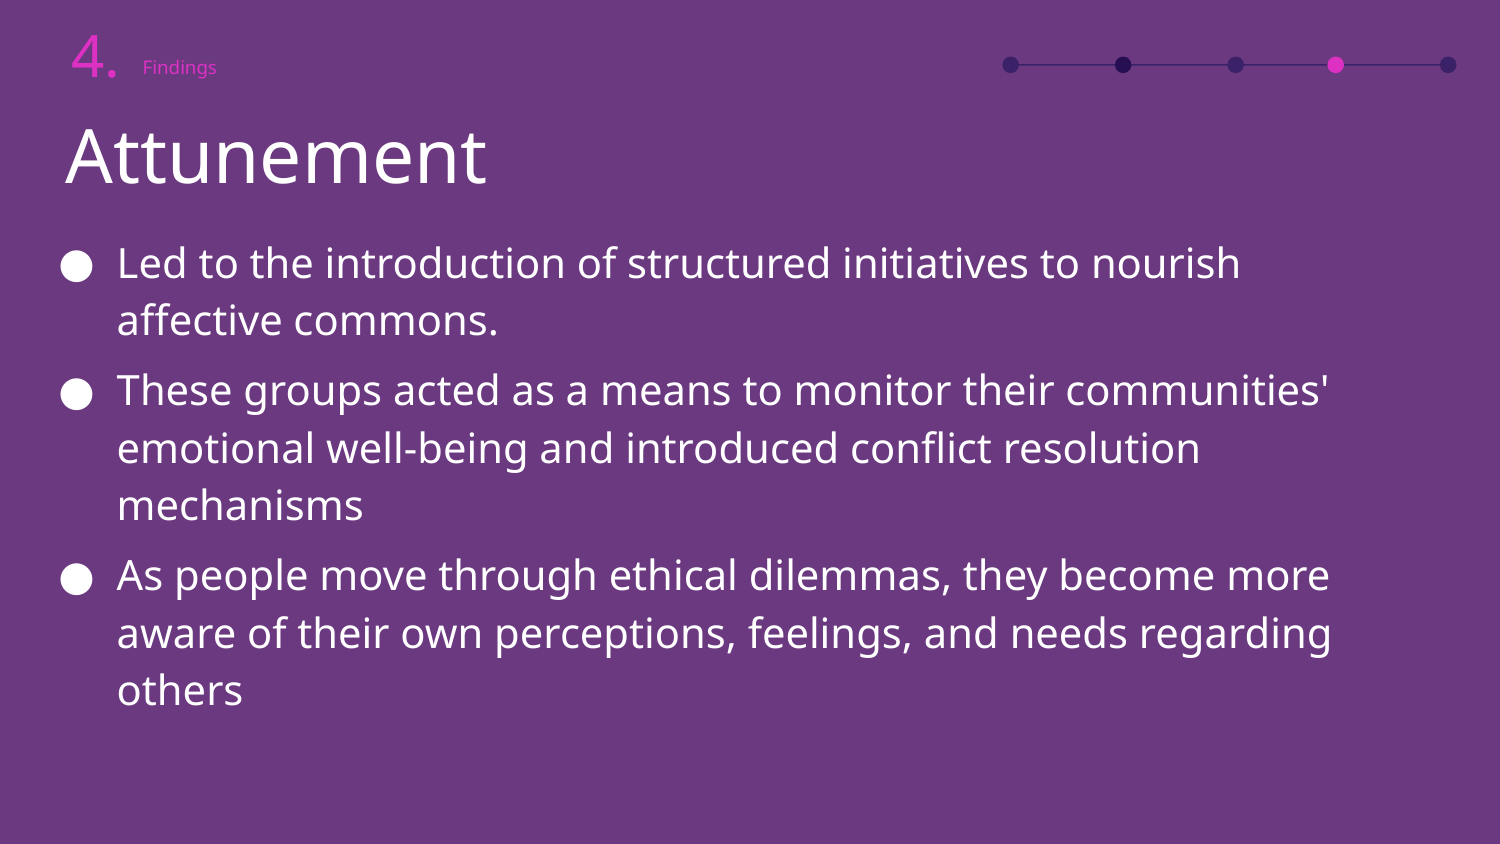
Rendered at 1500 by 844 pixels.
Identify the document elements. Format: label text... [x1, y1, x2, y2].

text_box [1439, 56, 1457, 74]
list Led to the introduction of structured initiatives to nourish affective commons. These groups acted as a means to monitor their communities' emotional well-being and introduced conflict resolution mechanisms As people move through ethical dilemmas, they become more aware of their own perceptions, feelings, and needs regarding others [26, 214, 1352, 657]
text_box [1227, 56, 1244, 74]
text_box [1327, 56, 1345, 74]
text_box [1114, 56, 1132, 74]
text_box Findings [127, 40, 987, 89]
text_box Attunement [50, 93, 741, 211]
text_box [1002, 56, 1019, 74]
text_box 4. [56, 4, 165, 111]
